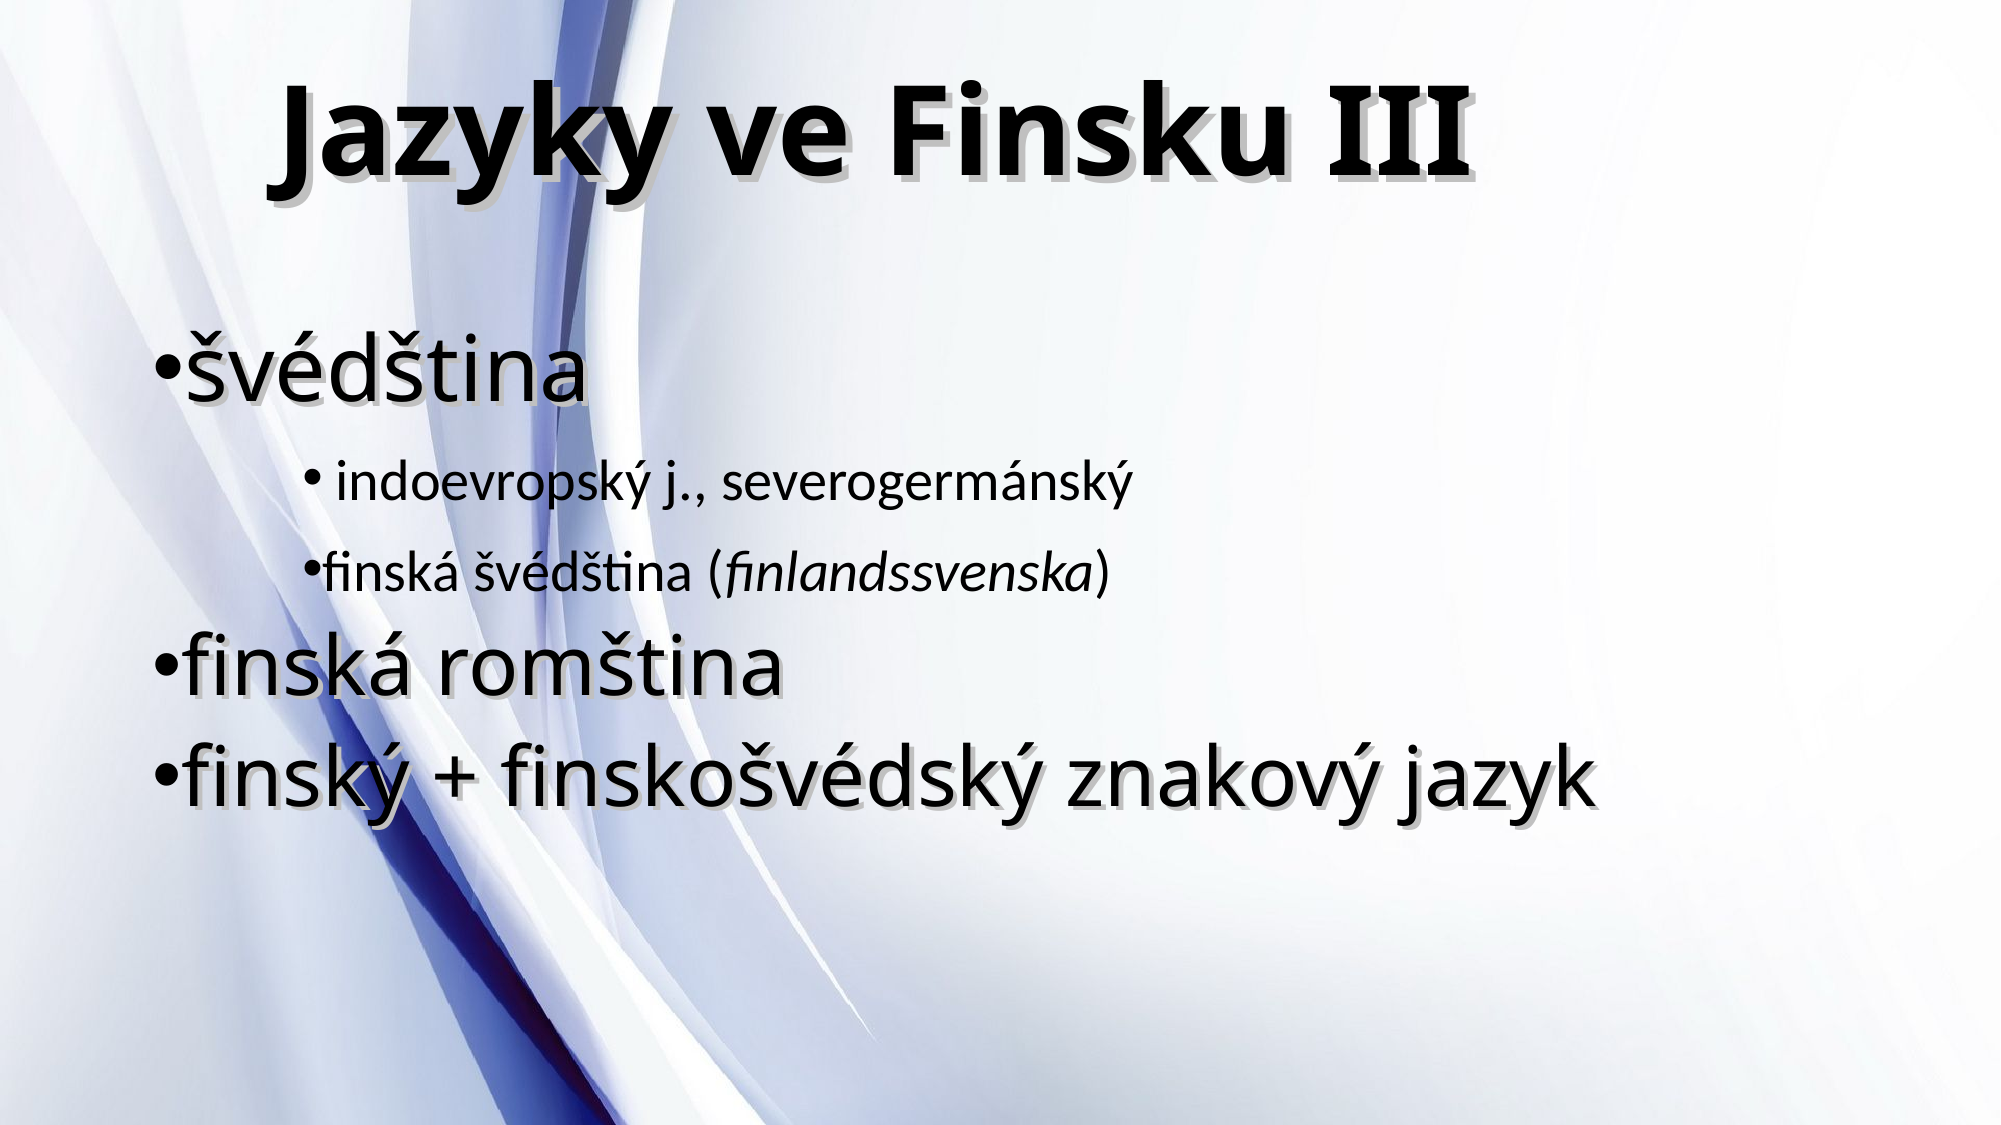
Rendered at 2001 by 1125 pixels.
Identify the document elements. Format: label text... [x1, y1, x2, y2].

picture [0, 0, 2000, 1125]
text_box Jazyky ve Finsku III švédština indoevropský j., severogermánský finská švédština (finlandssvenska) finská romština finský + finskošvédský znakový jazyk [137, 59, 1863, 278]
